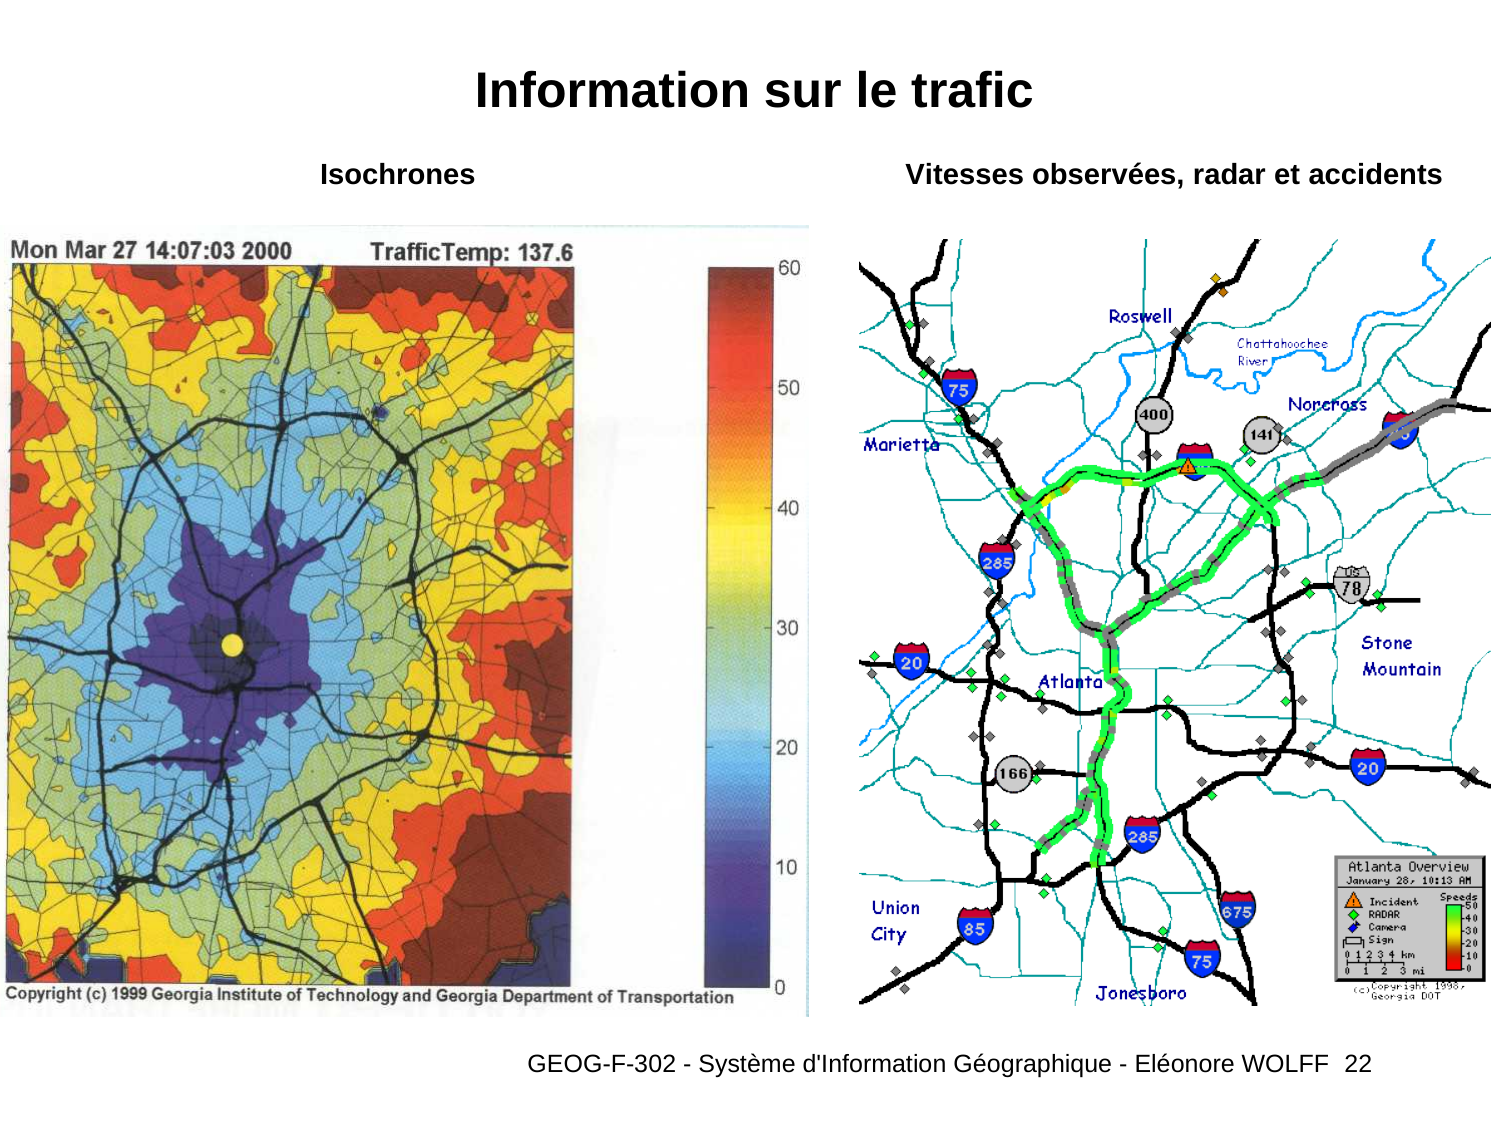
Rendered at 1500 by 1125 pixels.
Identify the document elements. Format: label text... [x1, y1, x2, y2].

text_box Isochrones [305, 147, 491, 199]
text_box <number> [1074, 1025, 1388, 1101]
title Information sur le trafic [117, 31, 1393, 144]
text_box GEOG-F-302 - Système d'Information Géographique - Eléonore WOLFF [512, 1025, 988, 1101]
picture [0, 225, 809, 1017]
picture [859, 239, 1491, 1006]
text_box Vitesses observées, radar et accidents [890, 147, 1459, 199]
